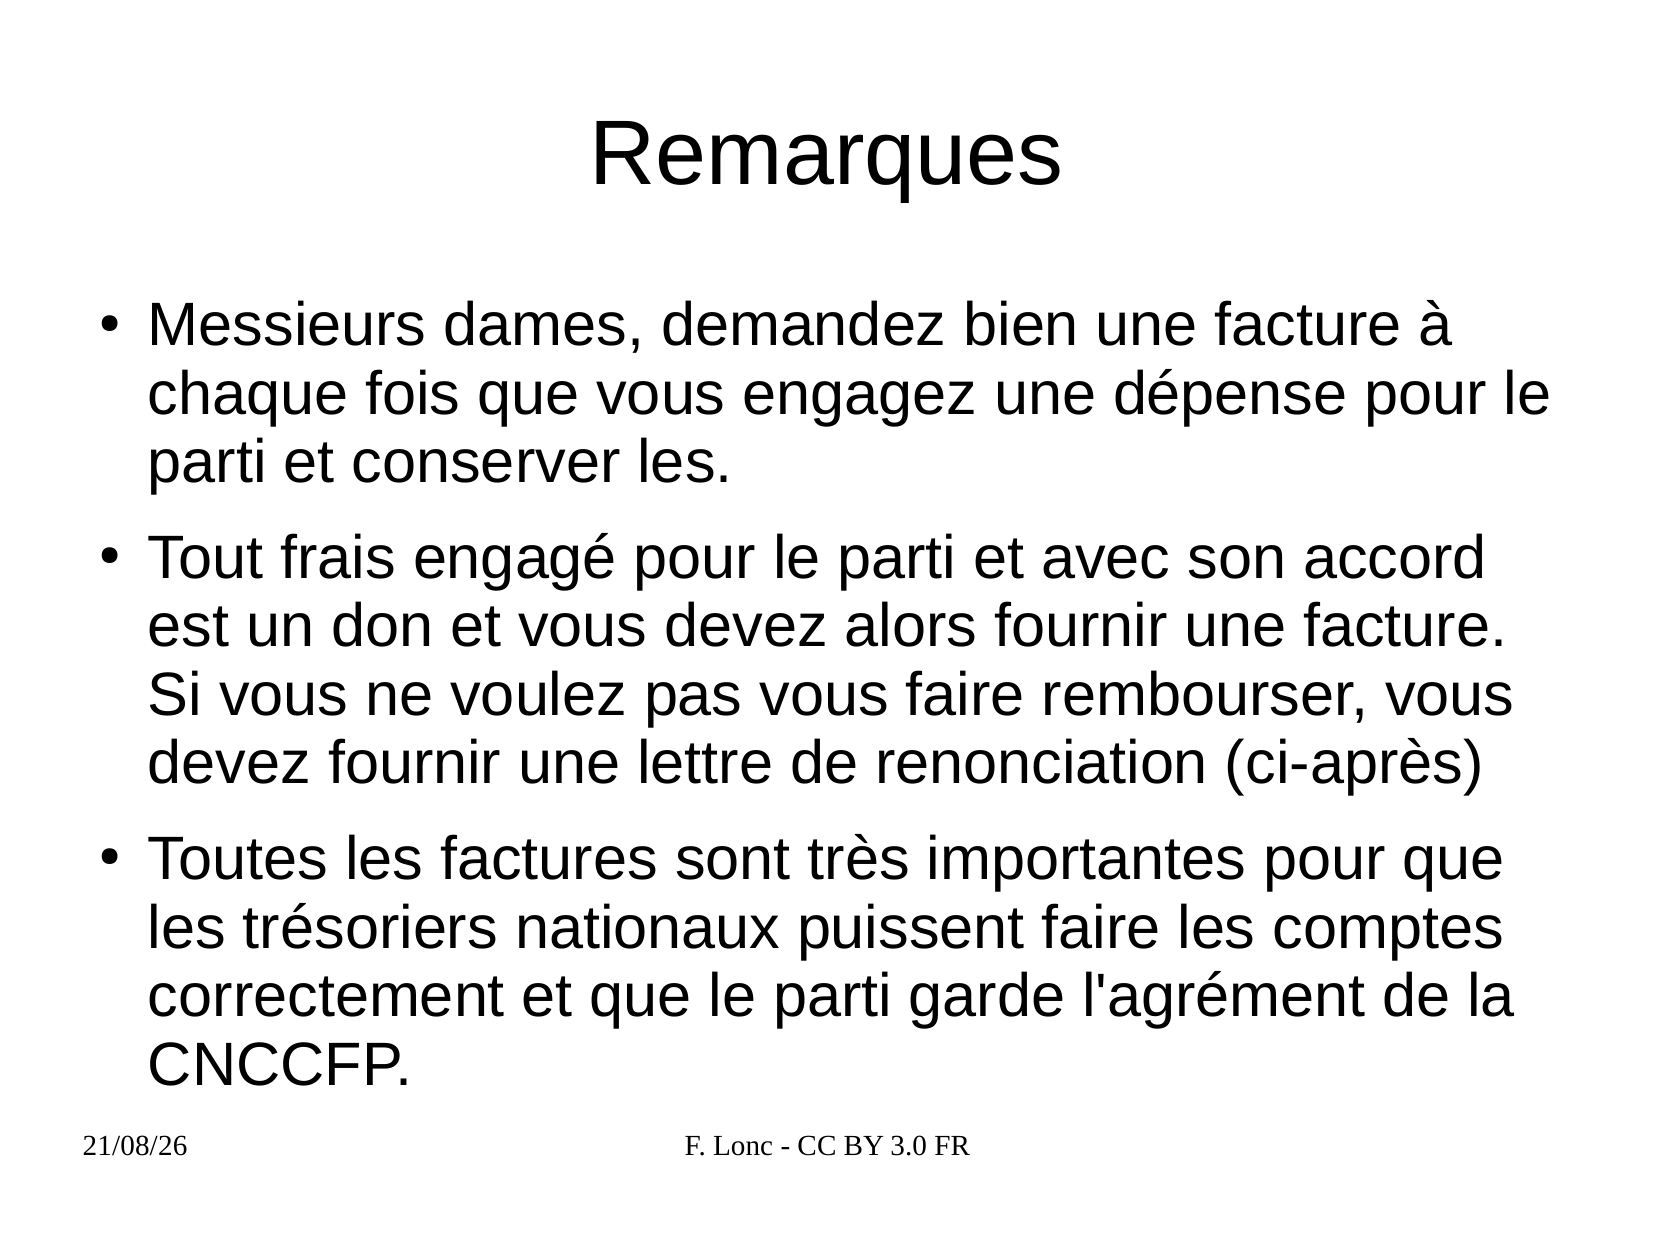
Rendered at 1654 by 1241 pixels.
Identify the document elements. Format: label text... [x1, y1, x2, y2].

list Messieurs dames, demandez bien une facture à chaque fois que vous engagez une dépense pour le parti et conserver les. Tout frais engagé pour le parti et avec son accord est un don et vous devez alors fournir une facture. Si vous ne voulez pas vous faire rembourser, vous devez fournir une lettre de renonciation (ci-après) Toutes les factures sont très importantes pour que les trésoriers nationaux puissent faire les comptes correctement et que le parti garde l'agrément de la CNCCFP. [82, 290, 1571, 1109]
title Remarques [82, 56, 1571, 250]
